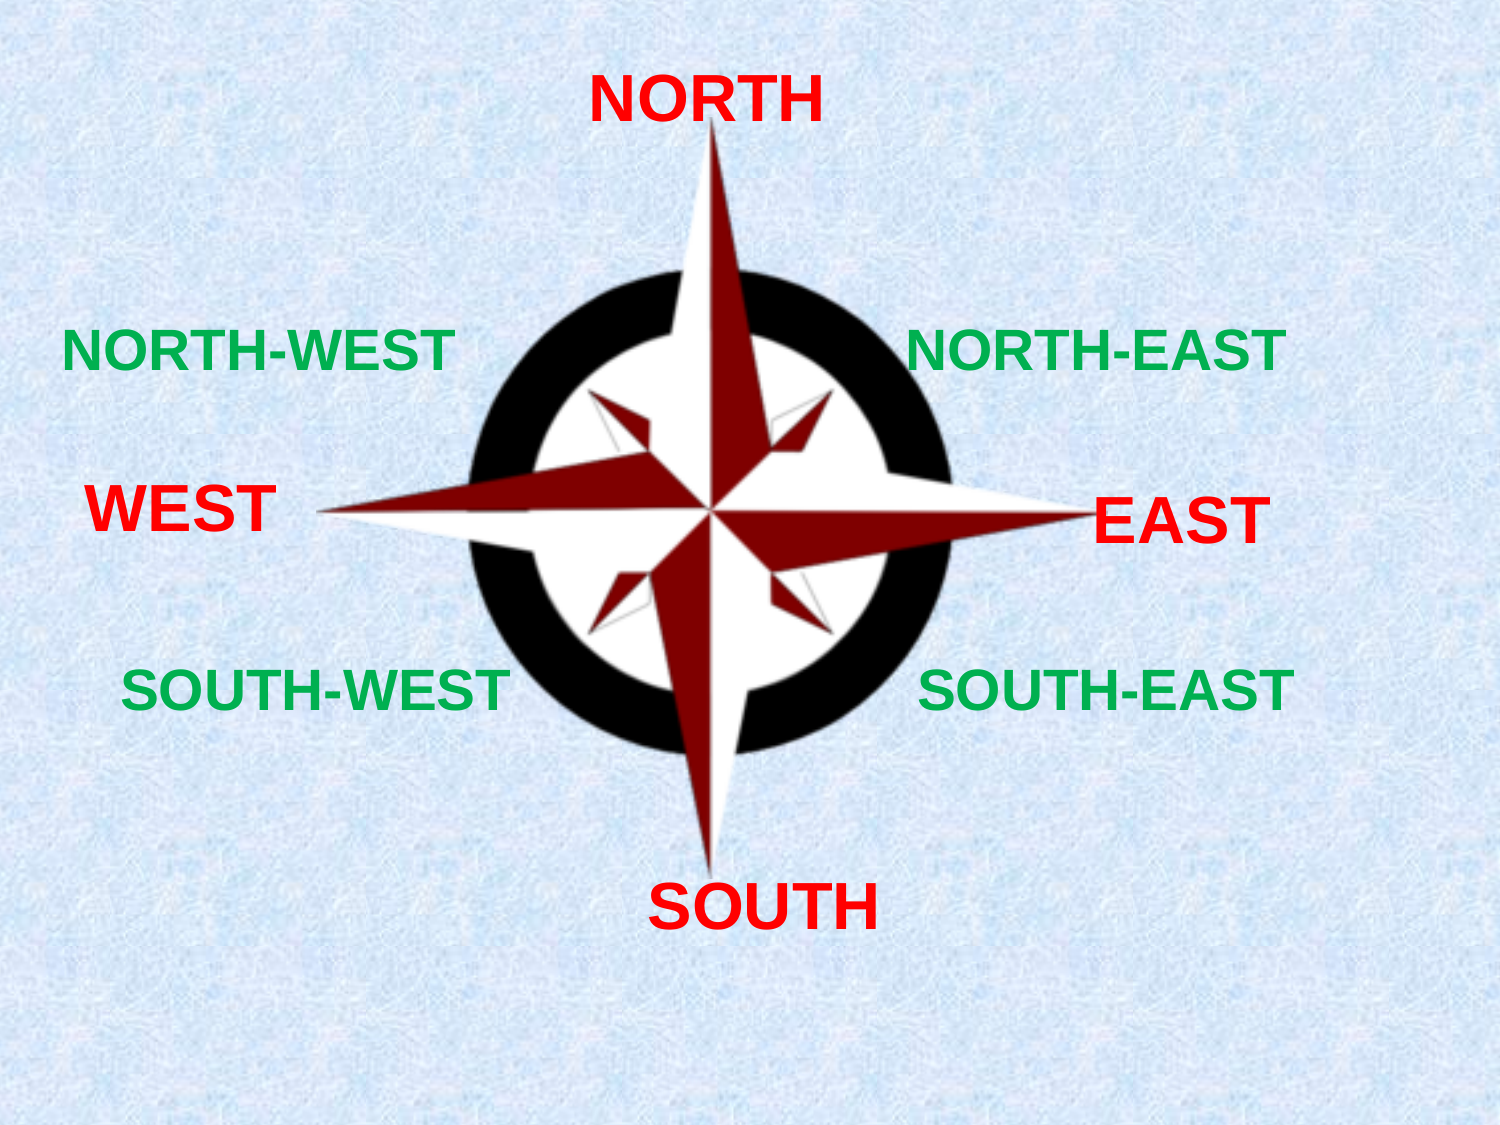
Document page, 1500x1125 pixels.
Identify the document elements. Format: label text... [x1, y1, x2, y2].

text_box SOUTH-EAST [902, 644, 1395, 730]
text_box SOUTH-WEST [105, 644, 540, 730]
text_box EAST [1078, 468, 1442, 565]
text_box NORTH [574, 46, 879, 143]
picture [0, 0, 1500, 1125]
text_box WEST [70, 456, 376, 553]
text_box SOUTH [632, 855, 938, 951]
text_box NORTH-EAST [890, 304, 1500, 391]
text_box NORTH-WEST [46, 304, 657, 391]
